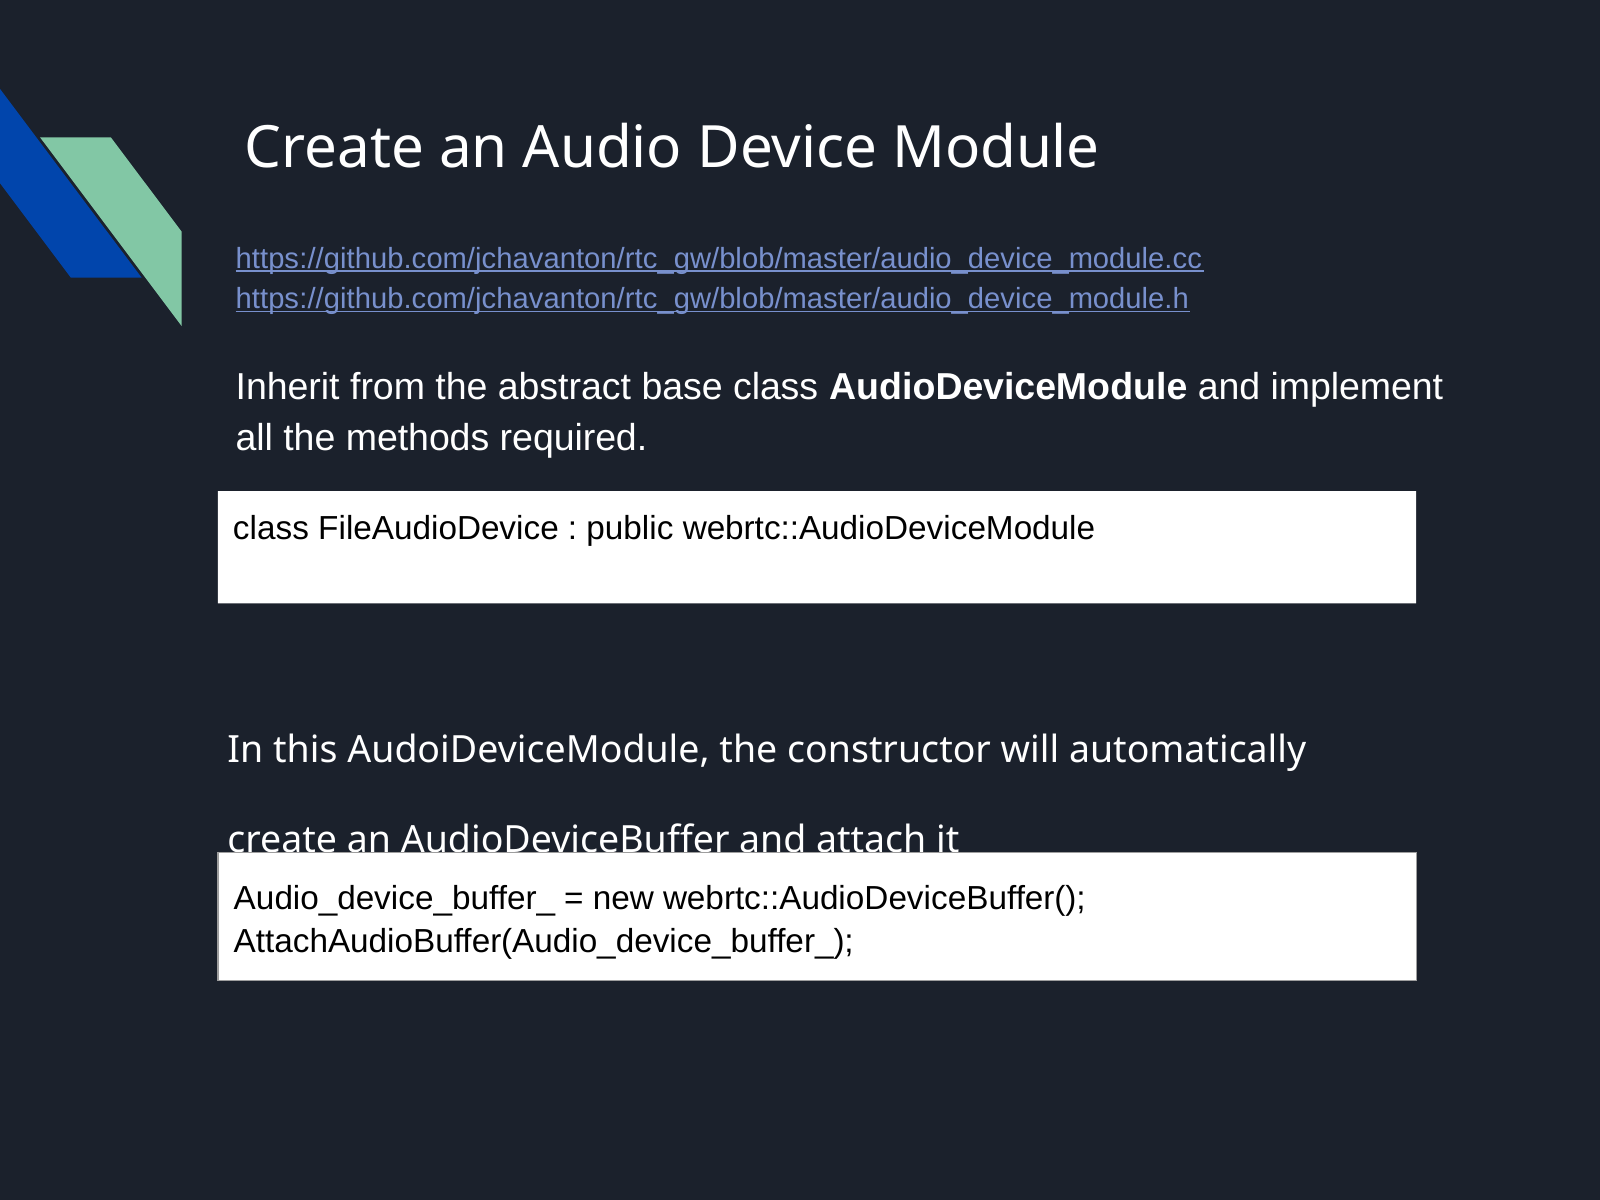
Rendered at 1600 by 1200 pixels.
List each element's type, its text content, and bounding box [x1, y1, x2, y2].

title Create an Audio Device Module [227, 91, 1459, 216]
table_header Audio_device_buffer_ = new webrtc::AudioDeviceBuffer(); AttachAudioBuffer(Audio_device_buffer_); [219, 853, 1416, 980]
text_box https://github.com/jchavanton/rtc_gw/blob/master/audio_device_module.cc https://github.com/jchavanton/rtc_gw/blob/master/audio_device_module.h Inherit from the abstract base class AudioDeviceModule and implement all the methods required. [217, 216, 1493, 478]
text_box class FileAudioDevice : public webrtc::AudioDeviceModule [217, 491, 1417, 604]
list In this AudoiDeviceModule, the constructor will automatically create an AudioDeviceBuffer and attach it [209, 662, 1442, 775]
